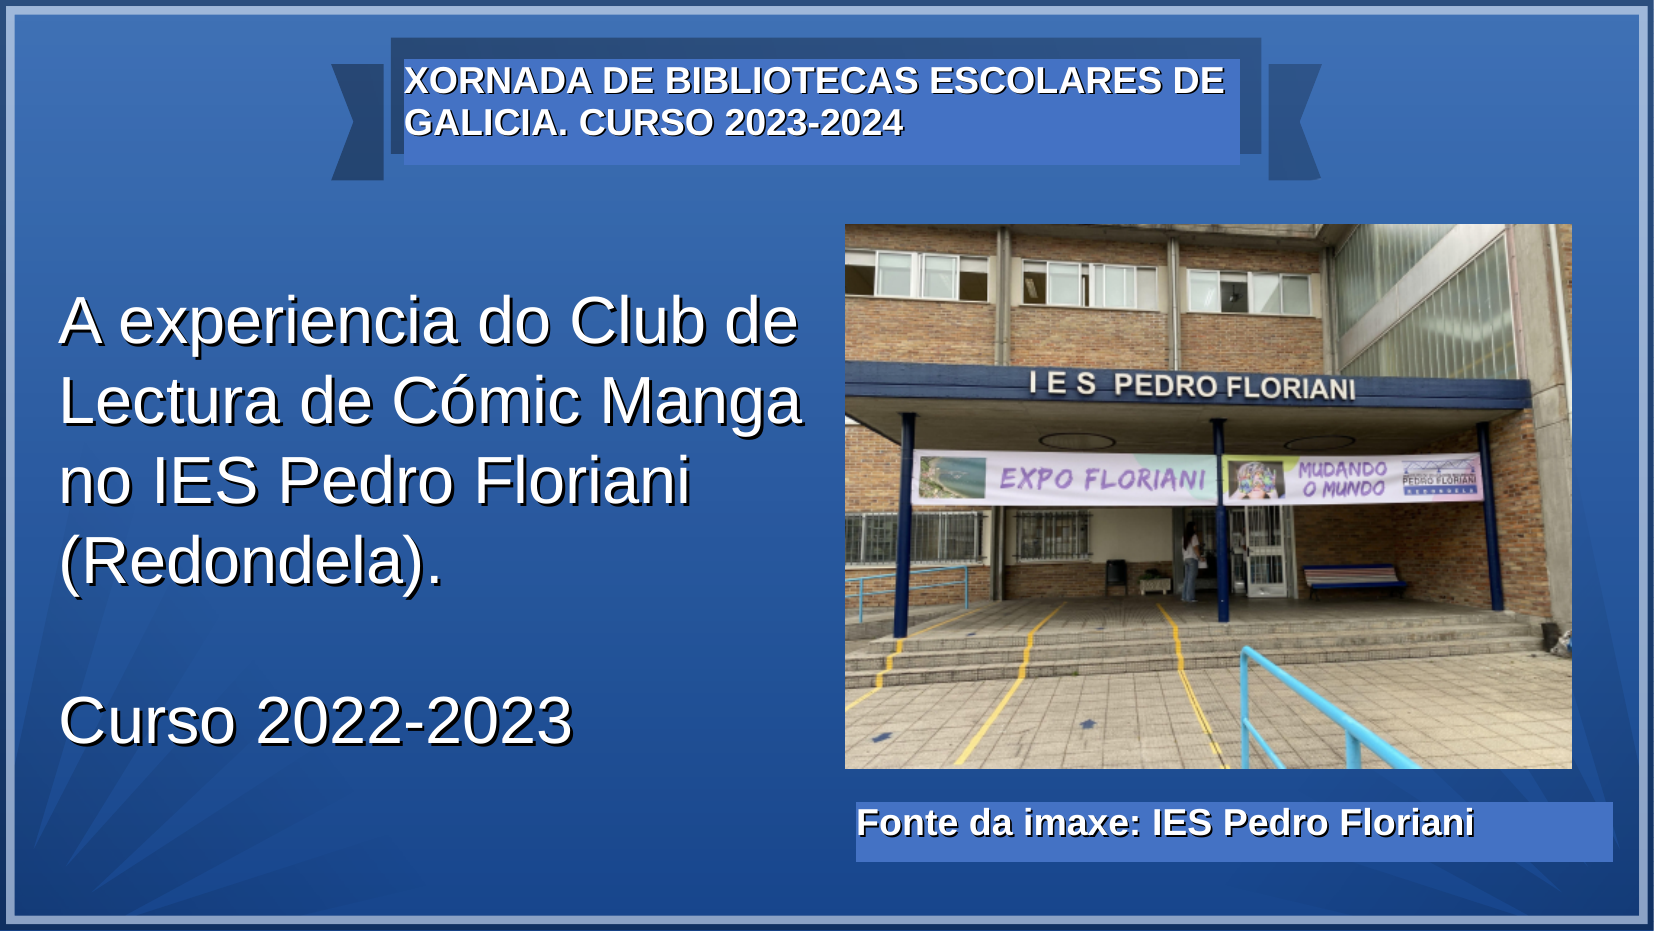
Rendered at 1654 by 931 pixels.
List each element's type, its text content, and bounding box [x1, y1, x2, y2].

table_header Fonte da imaxe: IES Pedro Floriani [856, 802, 1613, 862]
picture [845, 224, 1572, 770]
table_header XORNADA DE BIBLIOTECAS ESCOLARES DE GALICIA. CURSO 2023-2024 [404, 59, 1240, 165]
title A experiencia do Club de Lectura de Cómic Manga no IES Pedro Floriani (Redondela). Curso 2022-2023 [59, 274, 827, 760]
